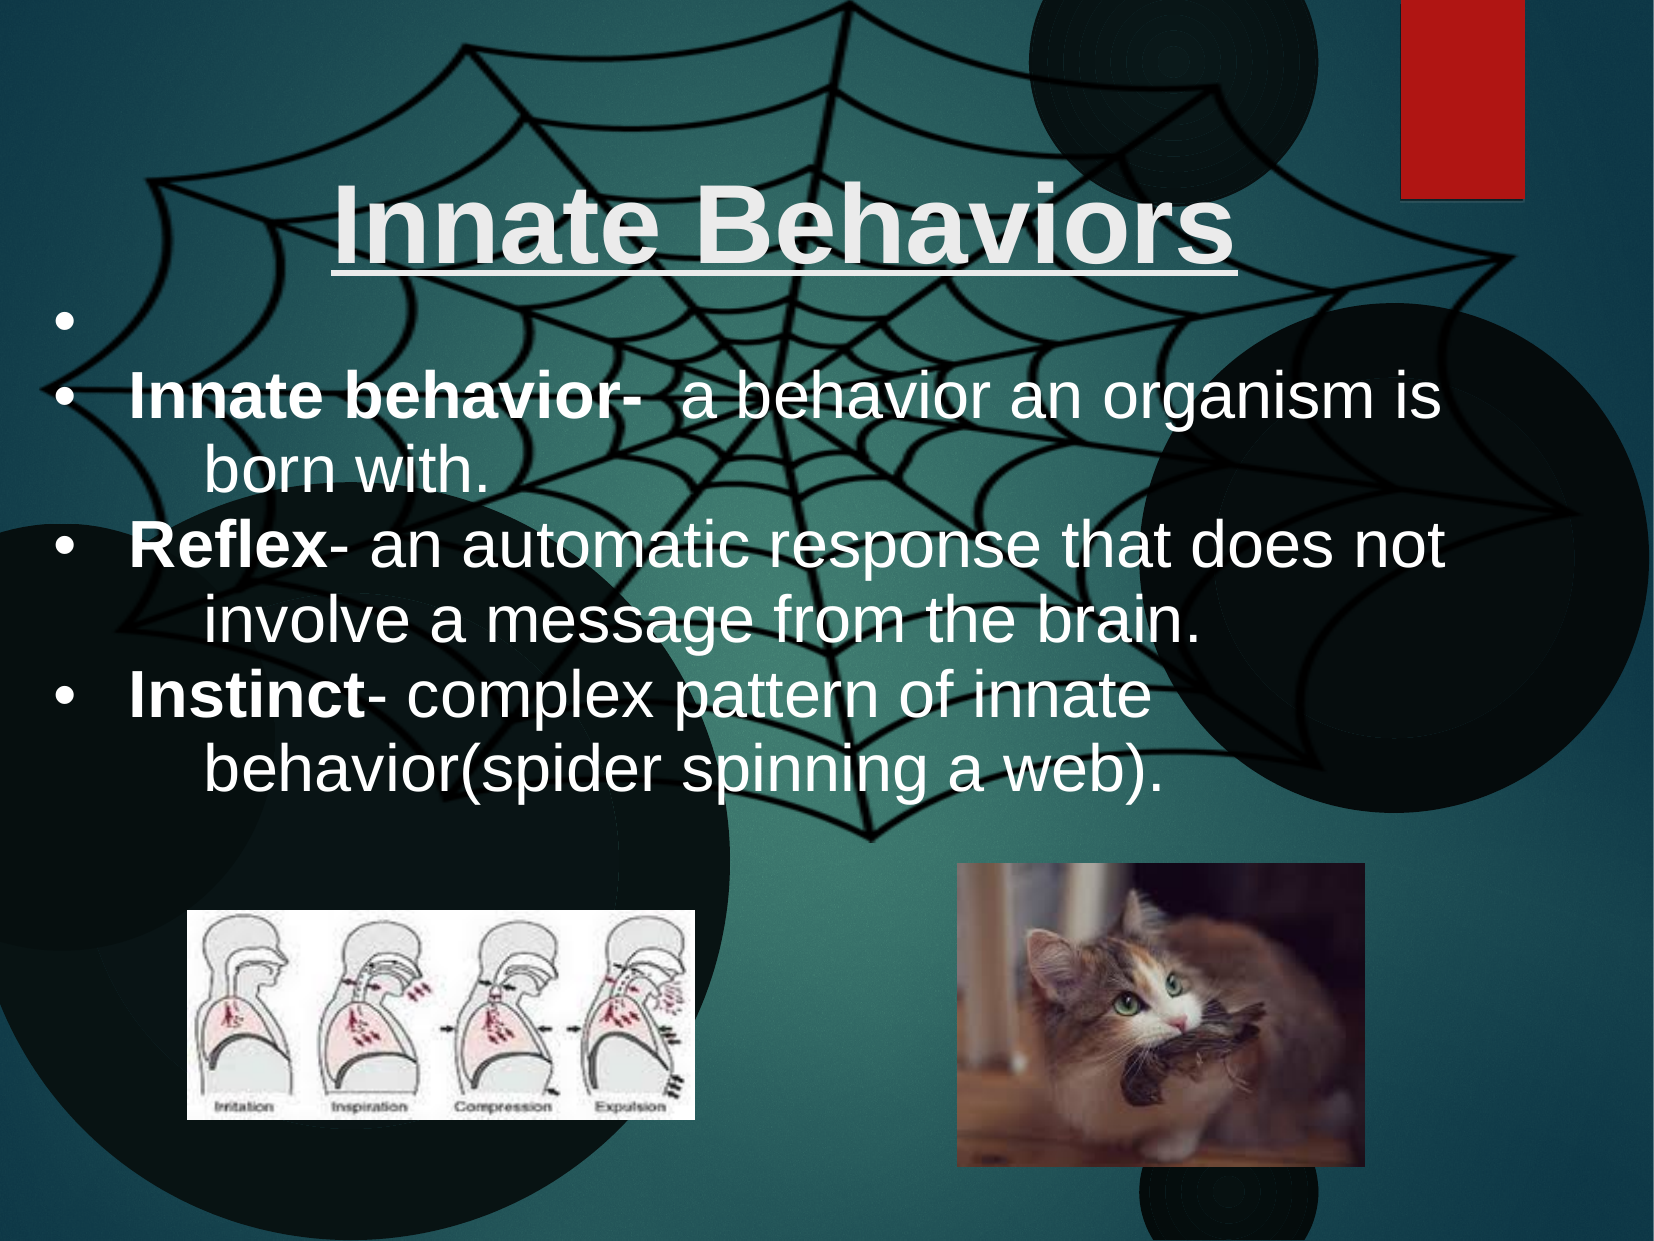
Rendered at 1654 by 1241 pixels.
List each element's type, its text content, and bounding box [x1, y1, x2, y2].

picture [187, 910, 695, 1120]
text_box Innate behavior- a behavior an organism is born with. Reflex- an automatic response that does not involve a message from the brain. Instinct- complex pattern of innate behavior(spider spinning a web). [39, 0, 1584, 843]
picture [957, 863, 1365, 1167]
text_box Innate Behaviors [316, 154, 1262, 301]
